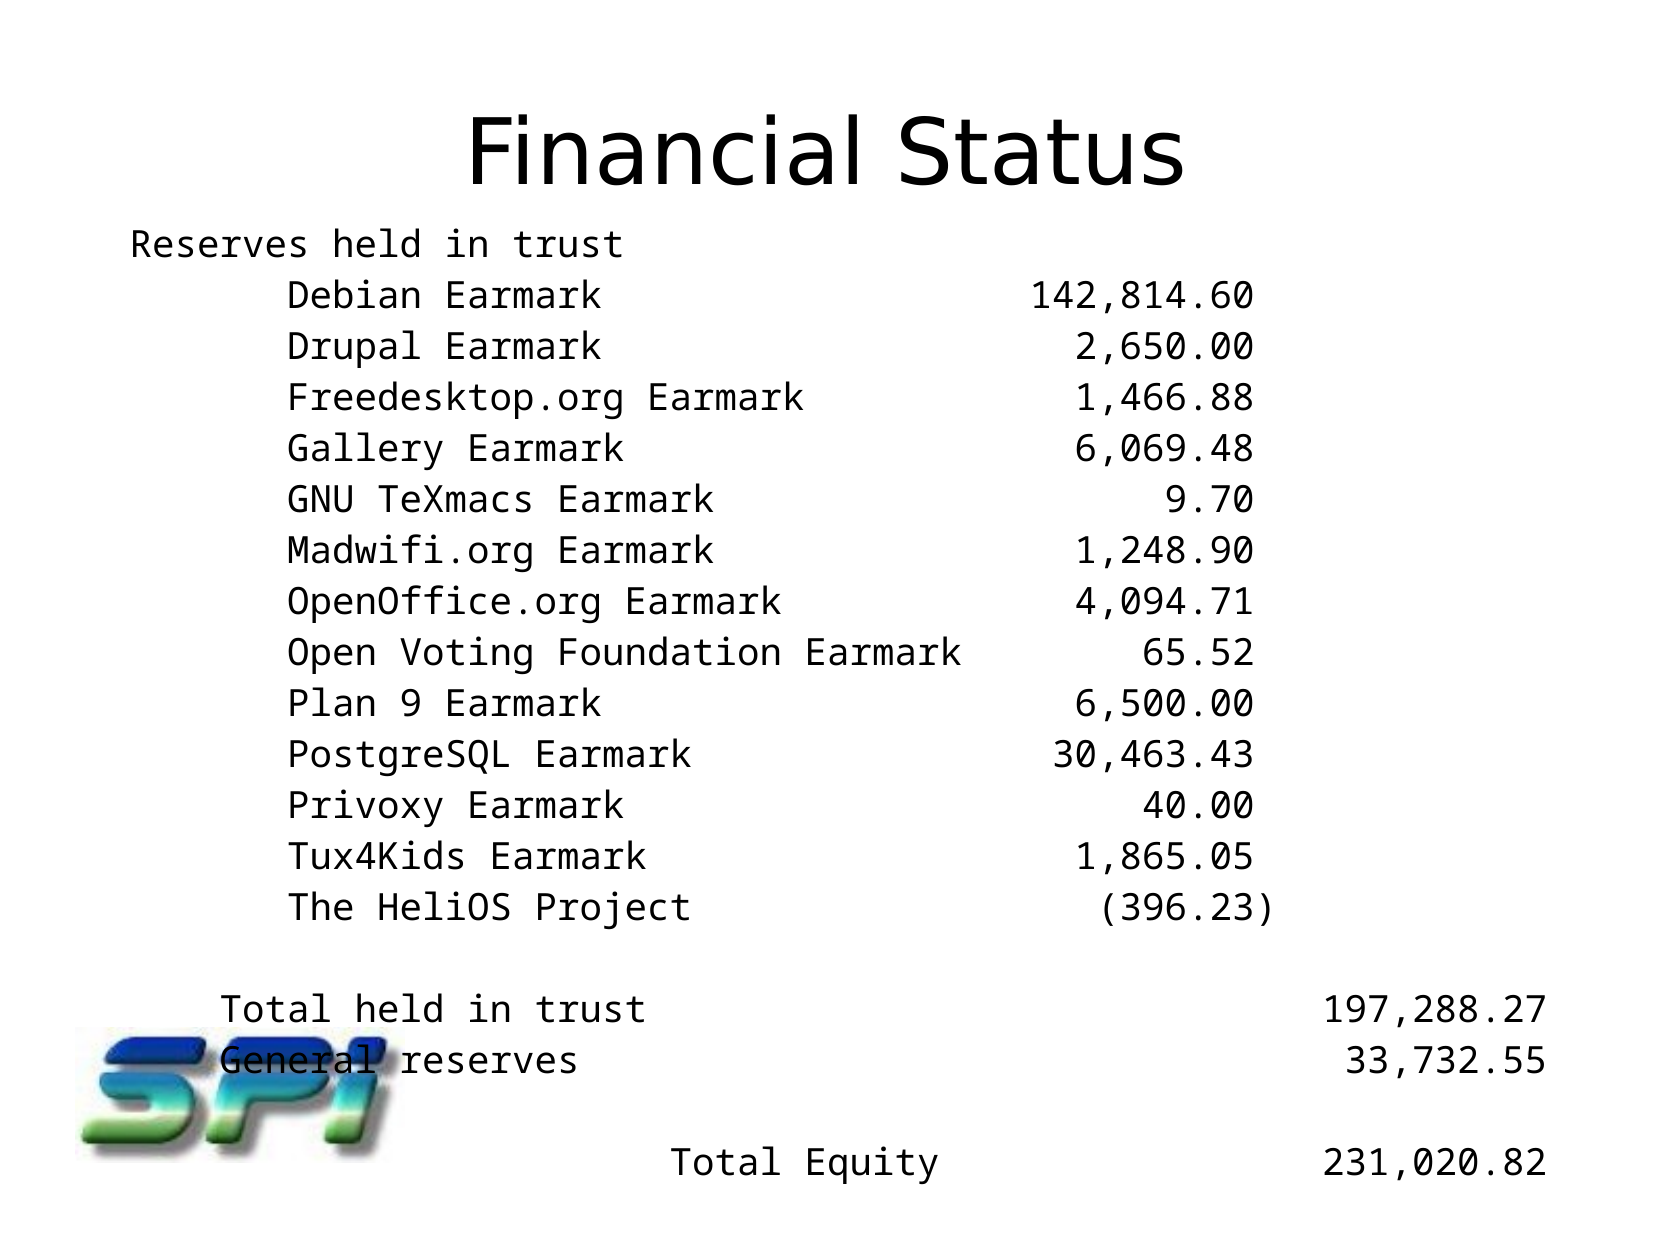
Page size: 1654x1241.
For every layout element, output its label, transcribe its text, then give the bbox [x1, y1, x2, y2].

title Financial Status [82, 56, 1571, 250]
text_box Reserves held in trust Debian Earmark 142,814.60 Drupal Earmark 2,650.00 Freedesktop.org Earmark 1,466.88 Gallery Earmark 6,069.48 GNU TeXmacs Earmark 9.70 Madwifi.org Earmark 1,248.90 OpenOffice.org Earmark 4,094.71 Open Voting Foundation Earmark 65.52 Plan 9 Earmark 6,500.00 PostgreSQL Earmark 30,463.43 Privoxy Earmark 40.00 Tux4Kids Earmark 1,865.05 The HeliOS Project (396.23) Total held in trust 197,288.27 General reserves 33,732.55 Total Equity 231,020.82 [24, 209, 1600, 1241]
